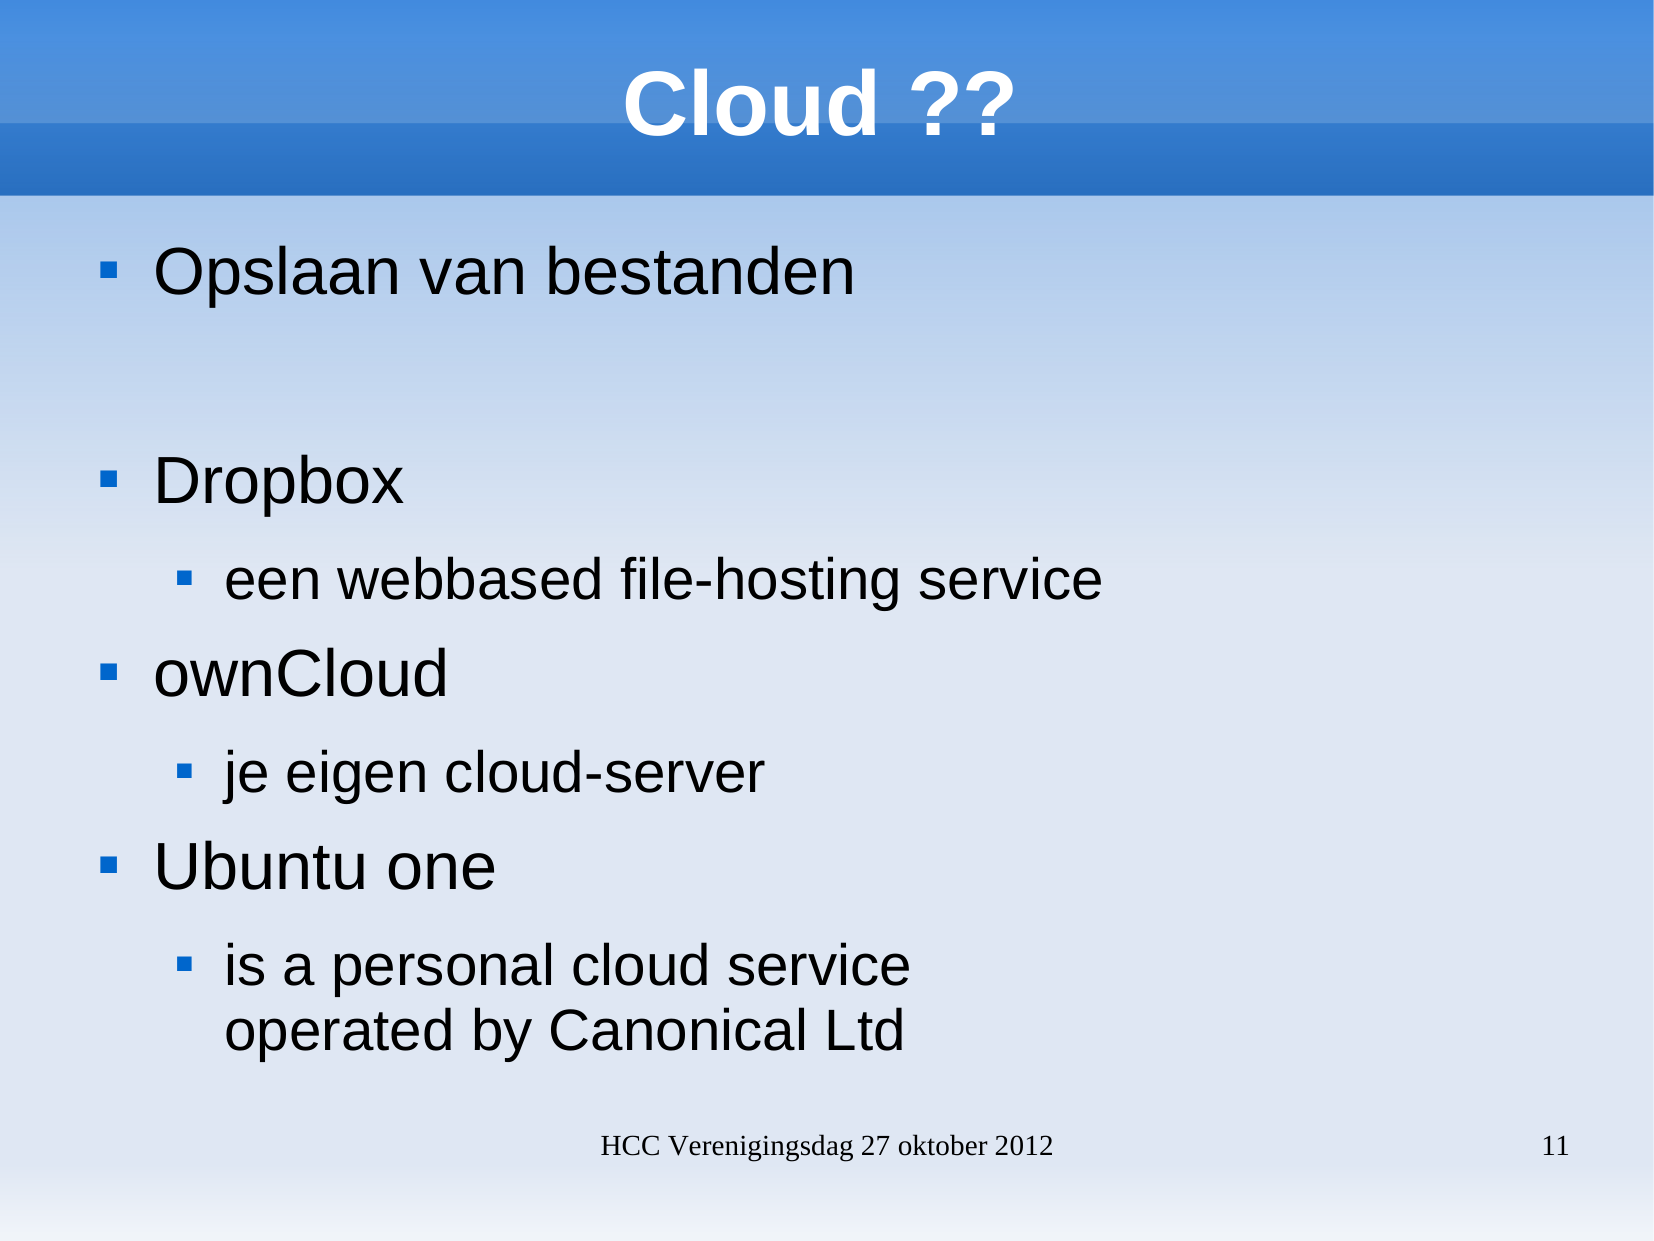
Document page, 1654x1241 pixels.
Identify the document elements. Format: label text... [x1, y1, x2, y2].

title Cloud ?? [76, 7, 1565, 200]
picture [0, 0, 1654, 1241]
list Opslaan van bestanden Dropbox een webbased file-hosting service ownCloud je eigen cloud-server Ubuntu one is a personal cloud service operated by Canonical Ltd [82, 234, 1123, 1063]
